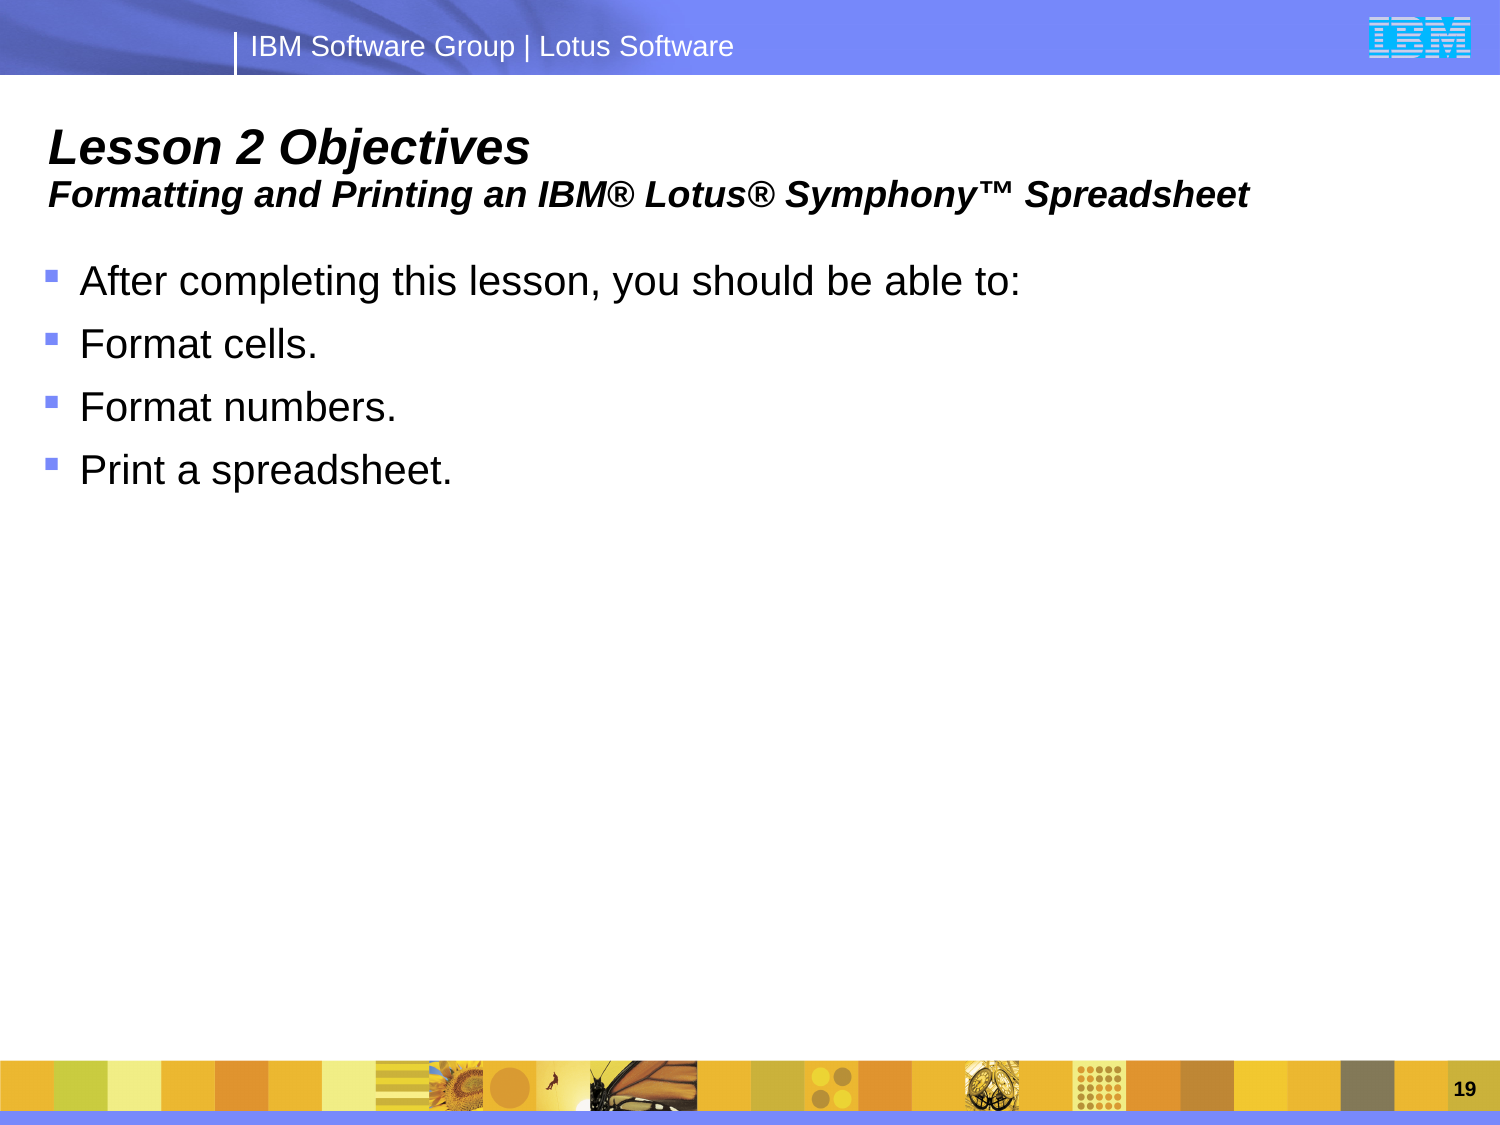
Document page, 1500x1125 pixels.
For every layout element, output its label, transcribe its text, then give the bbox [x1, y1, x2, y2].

picture [0, 1060, 1500, 1111]
list After completing this lesson, you should be able to: Format cells. Format numbers. Print a spreadsheet. [42, 260, 1318, 901]
title Lesson 2 Objectives Formatting and Printing an IBM® Lotus® Symphony™ Spreadsheet [33, 114, 1386, 295]
picture [0, 0, 1500, 75]
